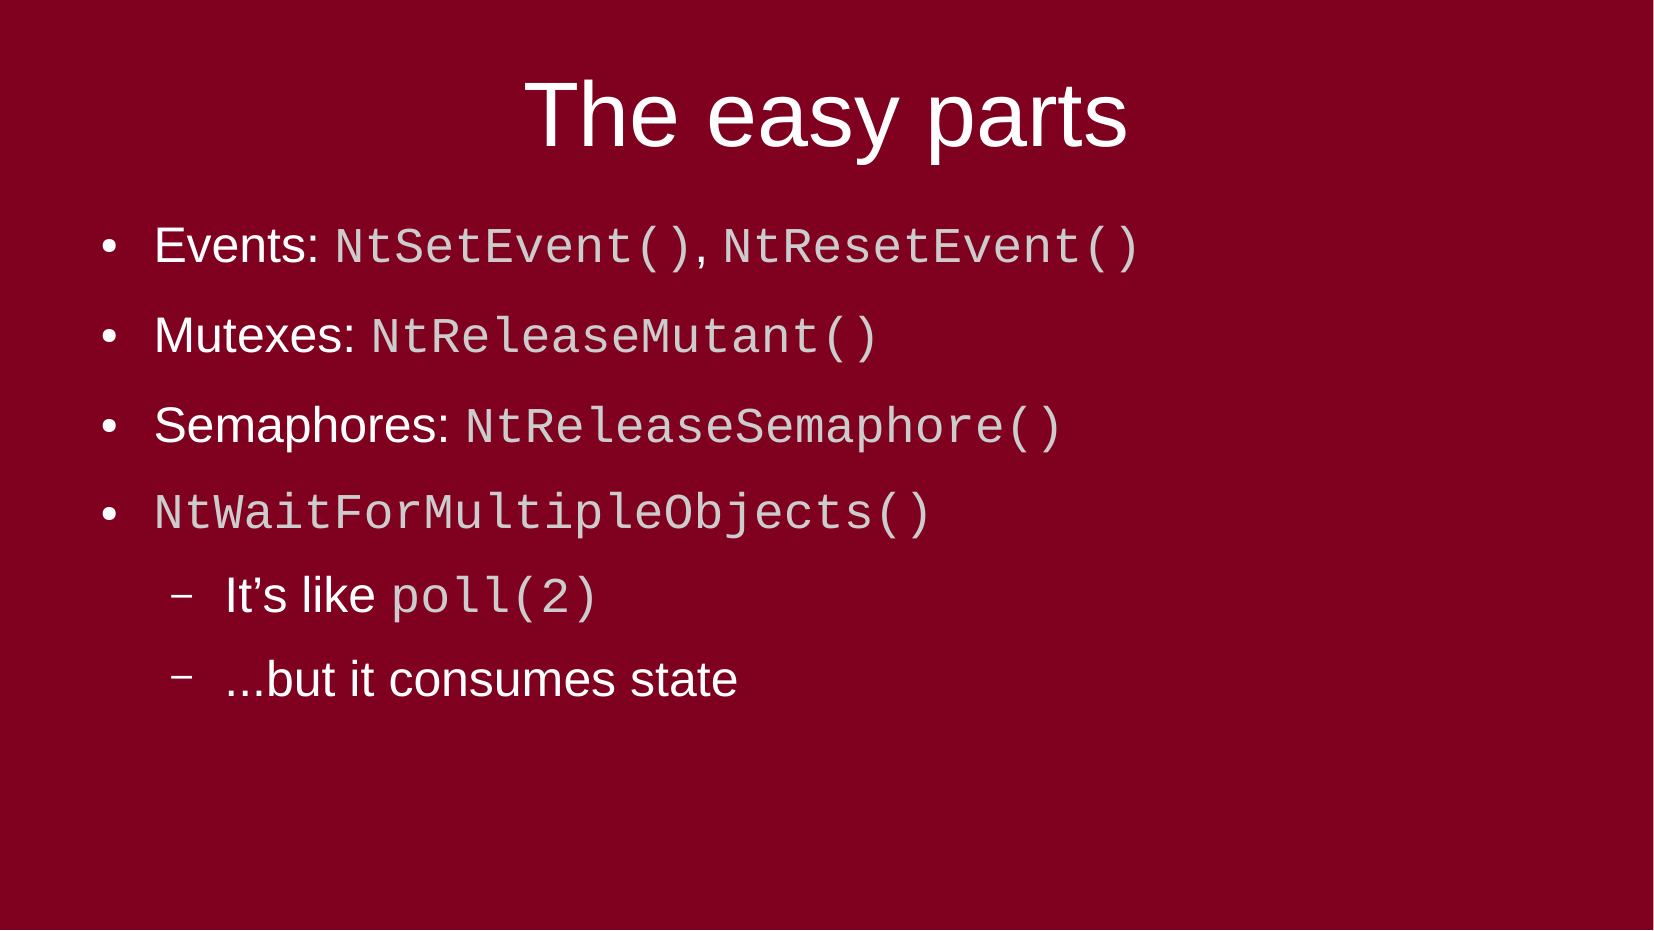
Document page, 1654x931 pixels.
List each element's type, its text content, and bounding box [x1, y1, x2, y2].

title The easy parts [82, 37, 1571, 193]
list Events: NtSetEvent(), NtResetEvent() Mutexes: NtReleaseMutant() Semaphores: NtReleaseSemaphore() NtWaitForMultipleObjects() It’s like poll(2) ...but it consumes state [82, 217, 1571, 758]
